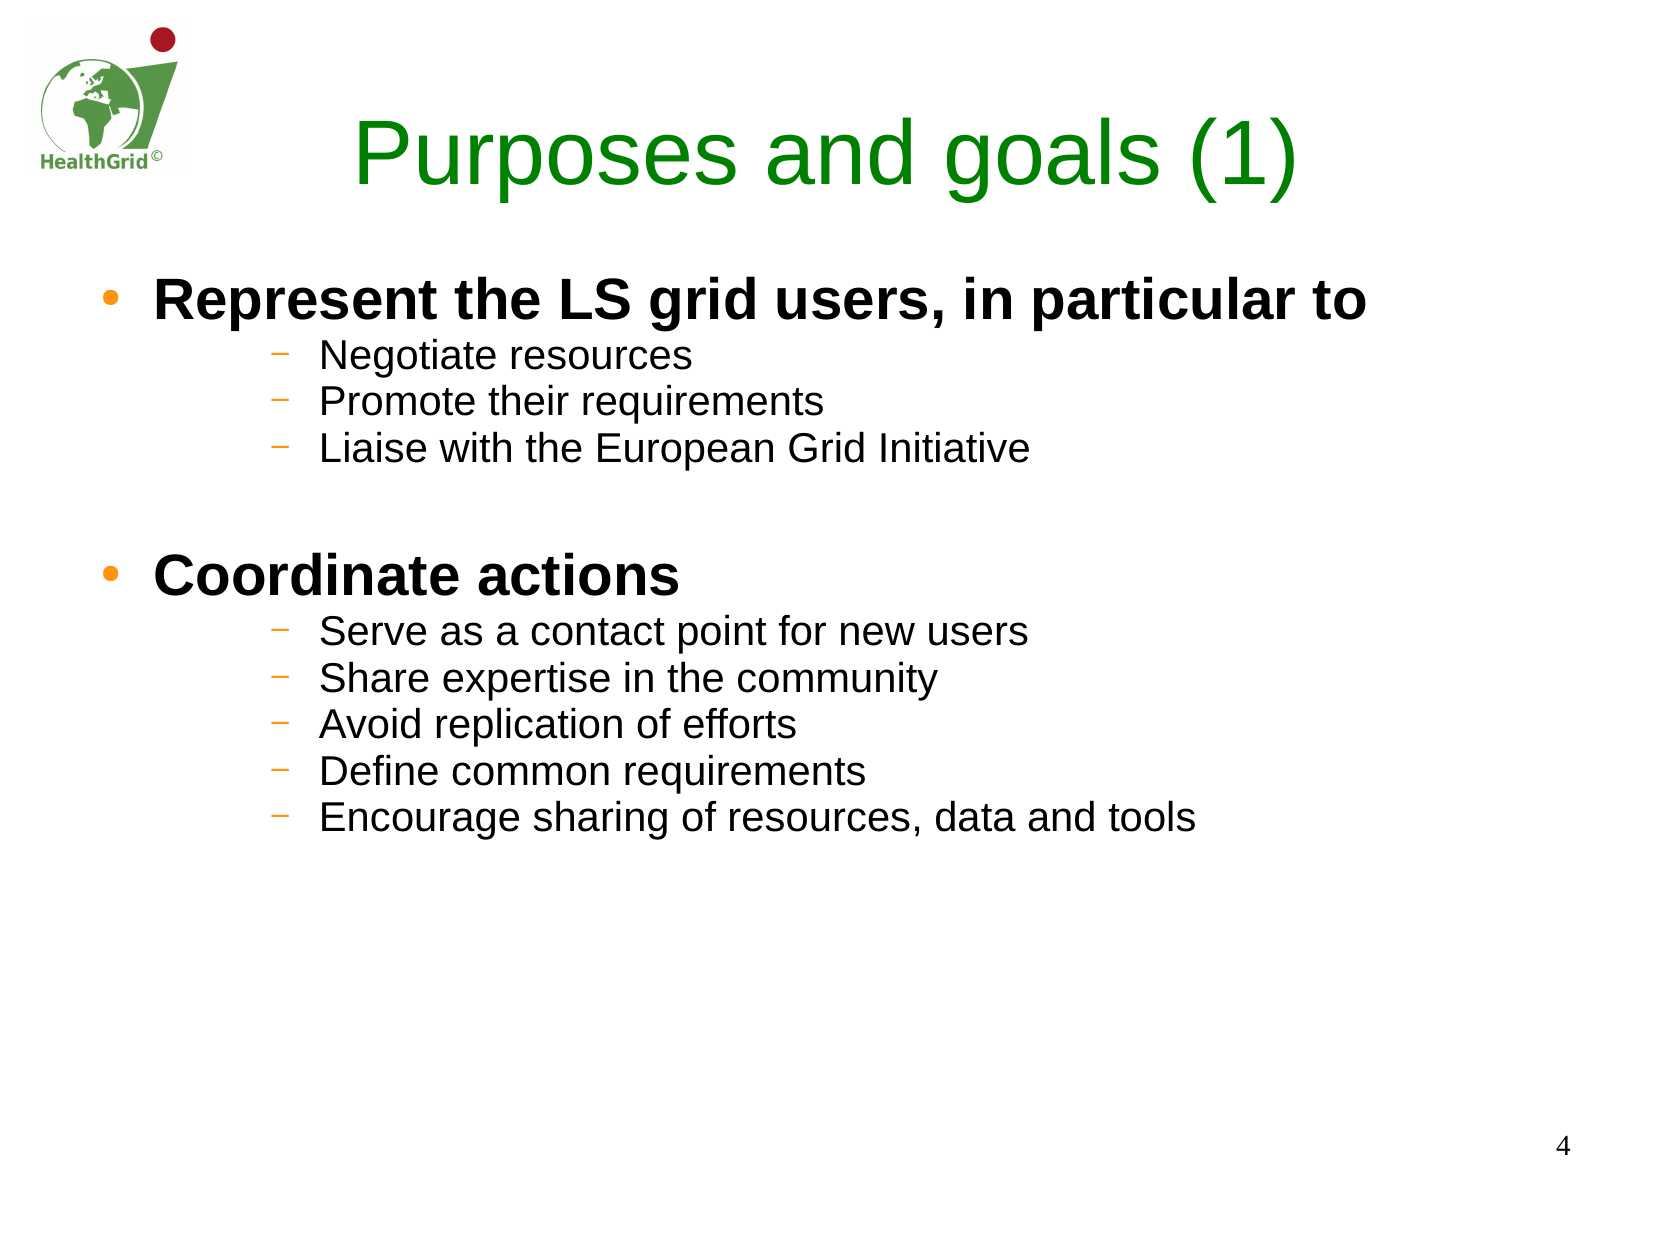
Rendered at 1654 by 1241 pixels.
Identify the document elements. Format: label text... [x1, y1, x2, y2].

title Purposes and goals (1) [82, 49, 1571, 257]
list Represent the LS grid users, in particular to Negotiate resources Promote their requirements Liaise with the European Grid Initiative Coordinate actions Serve as a contact point for new users Share expertise in the community Avoid replication of efforts Define common requirements Encourage sharing of resources, data and tools [82, 266, 1571, 1086]
picture [25, 19, 186, 176]
